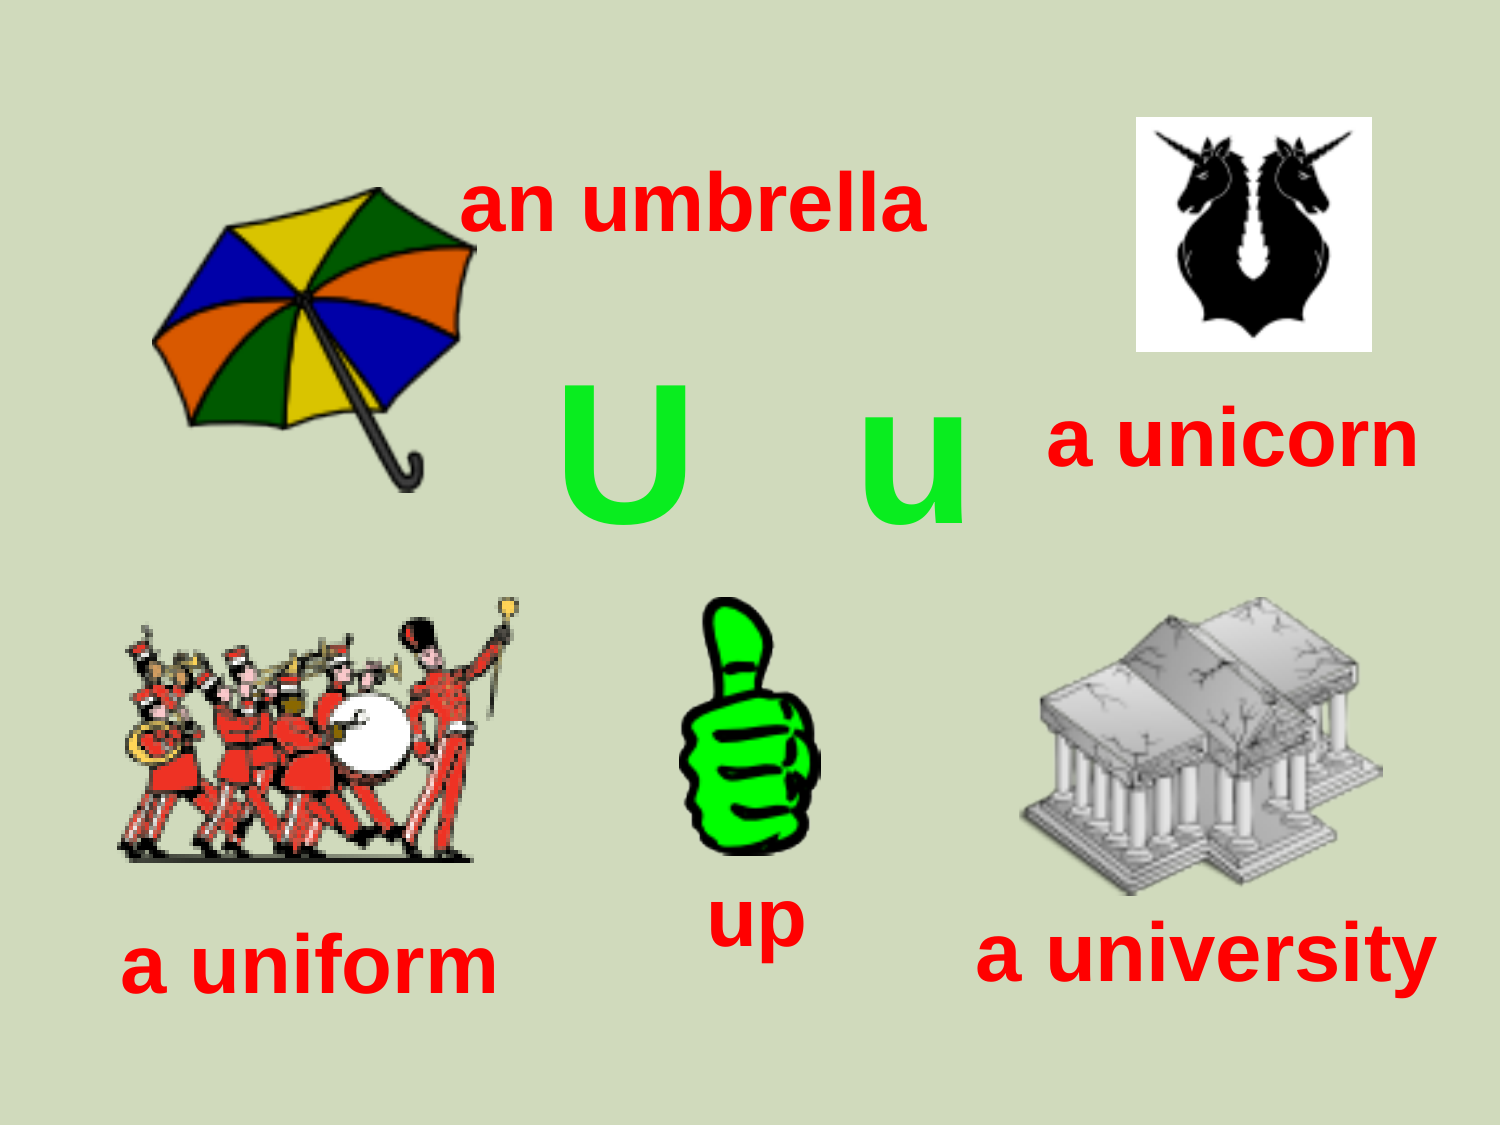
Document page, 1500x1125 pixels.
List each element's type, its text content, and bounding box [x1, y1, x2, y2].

picture [679, 597, 821, 856]
text_box U u [539, 316, 1290, 572]
text_box a uniform [105, 902, 587, 1018]
picture [117, 597, 519, 863]
picture [1019, 597, 1383, 896]
text_box up [691, 855, 833, 971]
picture [1136, 117, 1372, 352]
text_box a university [960, 890, 1500, 1007]
picture [152, 187, 477, 493]
text_box an umbrella [445, 140, 985, 257]
text_box a unicorn [1031, 375, 1465, 491]
